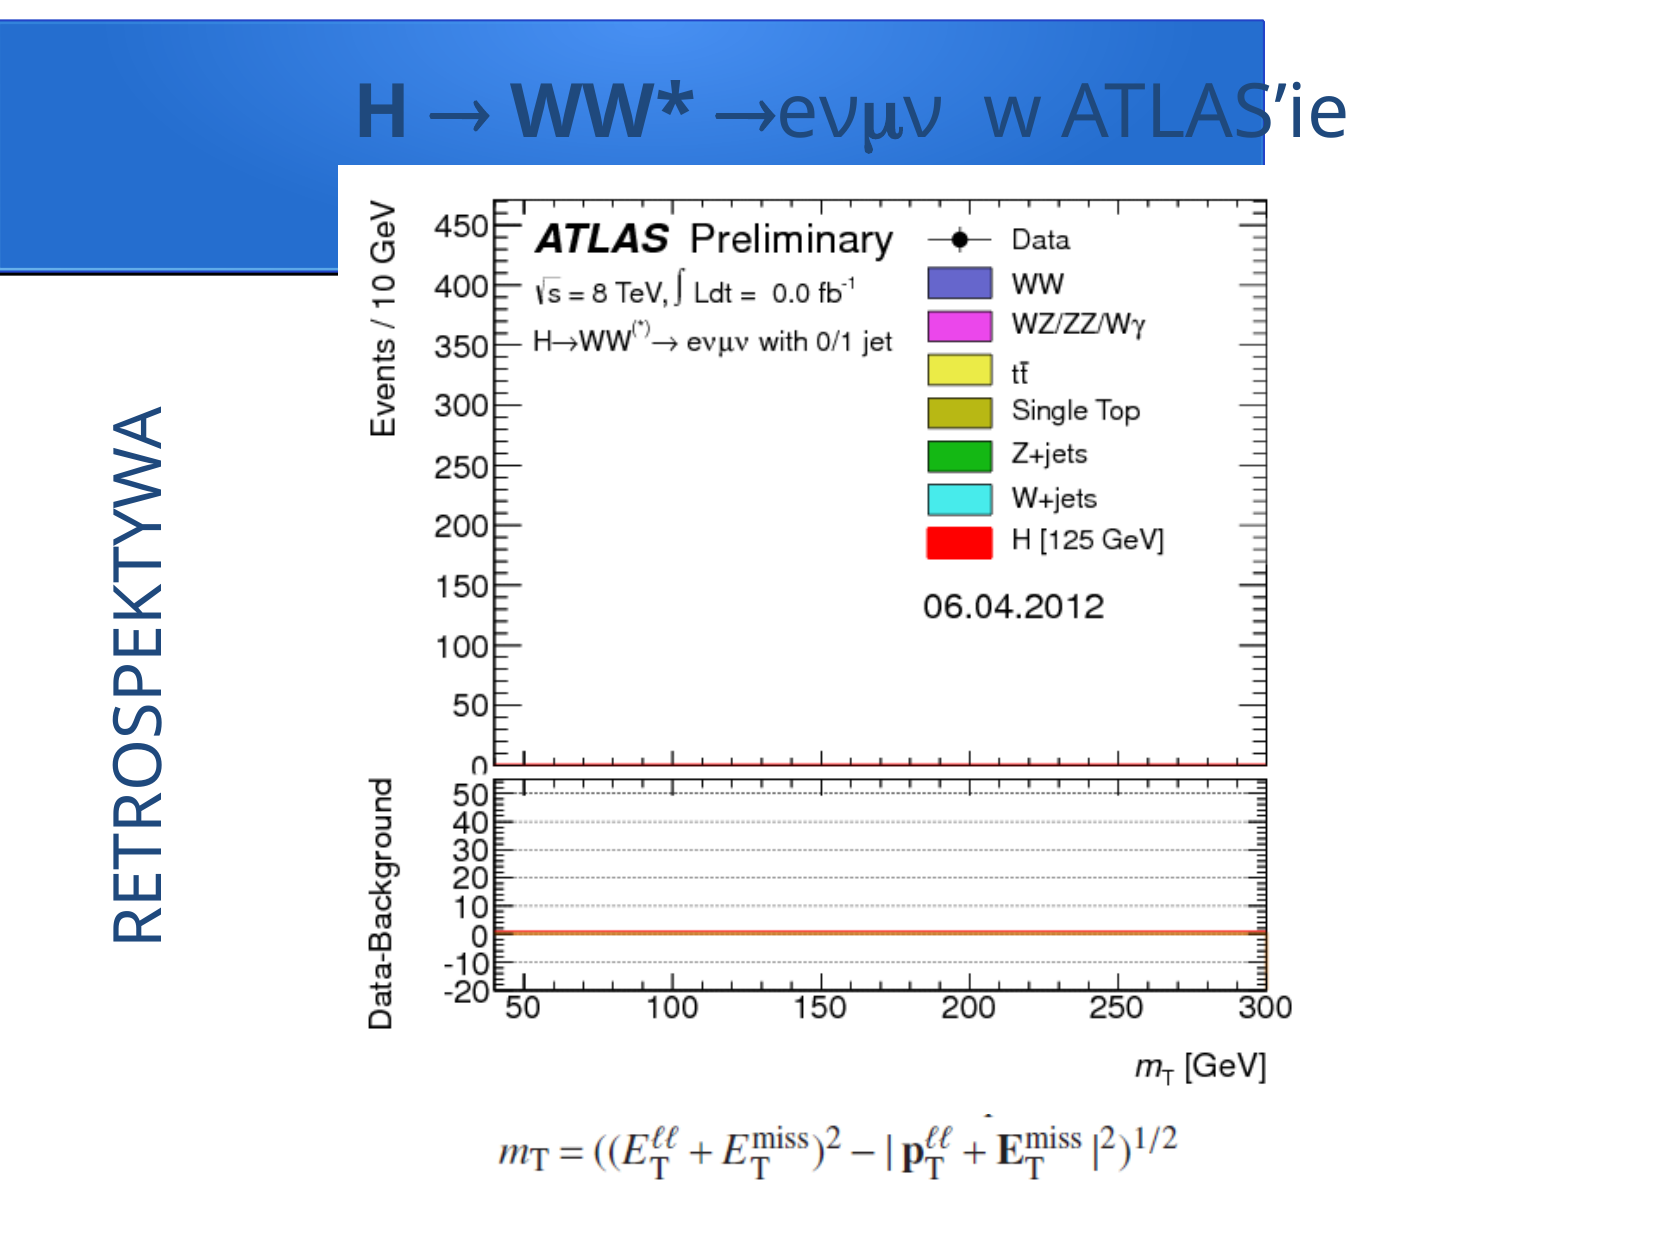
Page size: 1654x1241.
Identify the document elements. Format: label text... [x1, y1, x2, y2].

text_box H  WW* eνν w ATLAS’ie [220, 55, 1502, 160]
picture [484, 1114, 1186, 1186]
picture [338, 165, 1316, 1103]
text_box RETROSPEKTYWA [87, 391, 182, 964]
